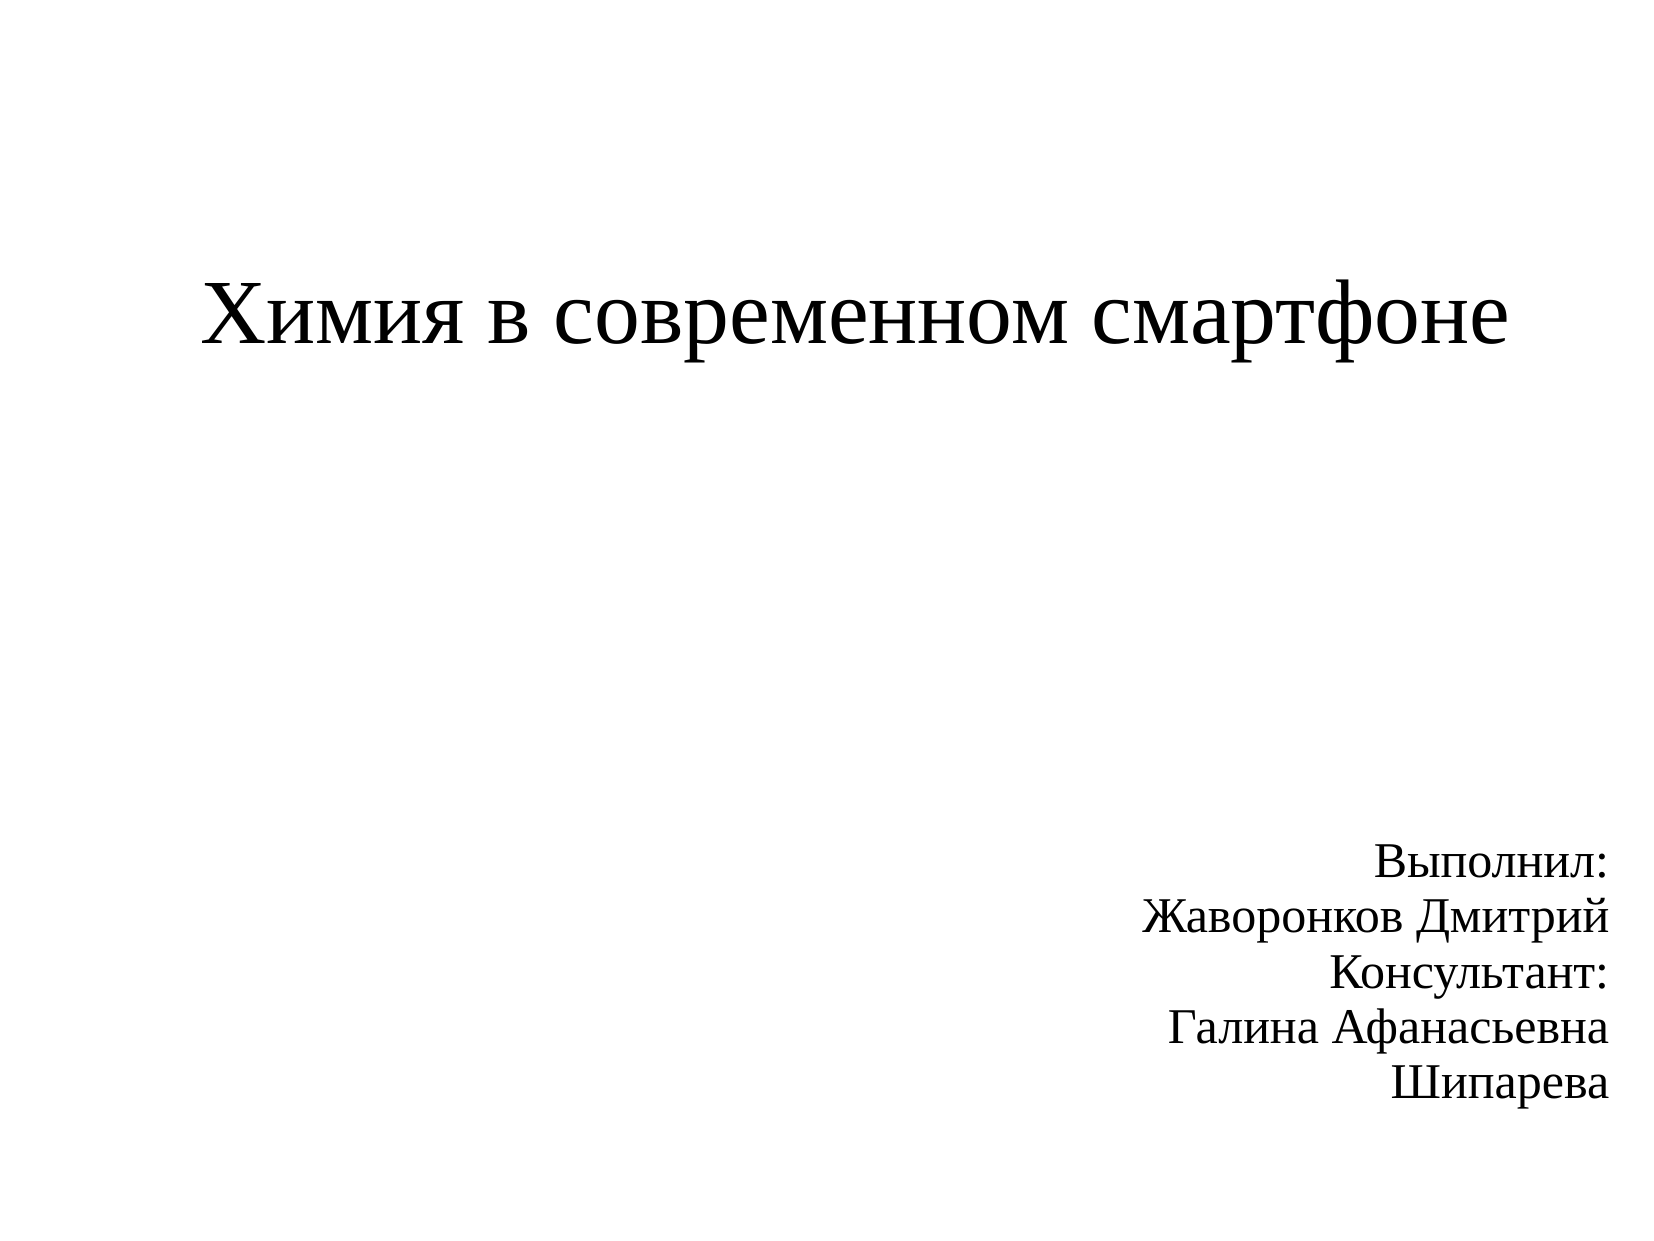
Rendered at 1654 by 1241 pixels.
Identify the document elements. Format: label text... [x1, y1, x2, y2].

text_box Химия в современном смартфоне [118, 254, 1595, 473]
text_box Выполнил: Жаворонков Дмитрий Консультант: Галина Афанасьевна Шипарева [1003, 825, 1625, 1123]
